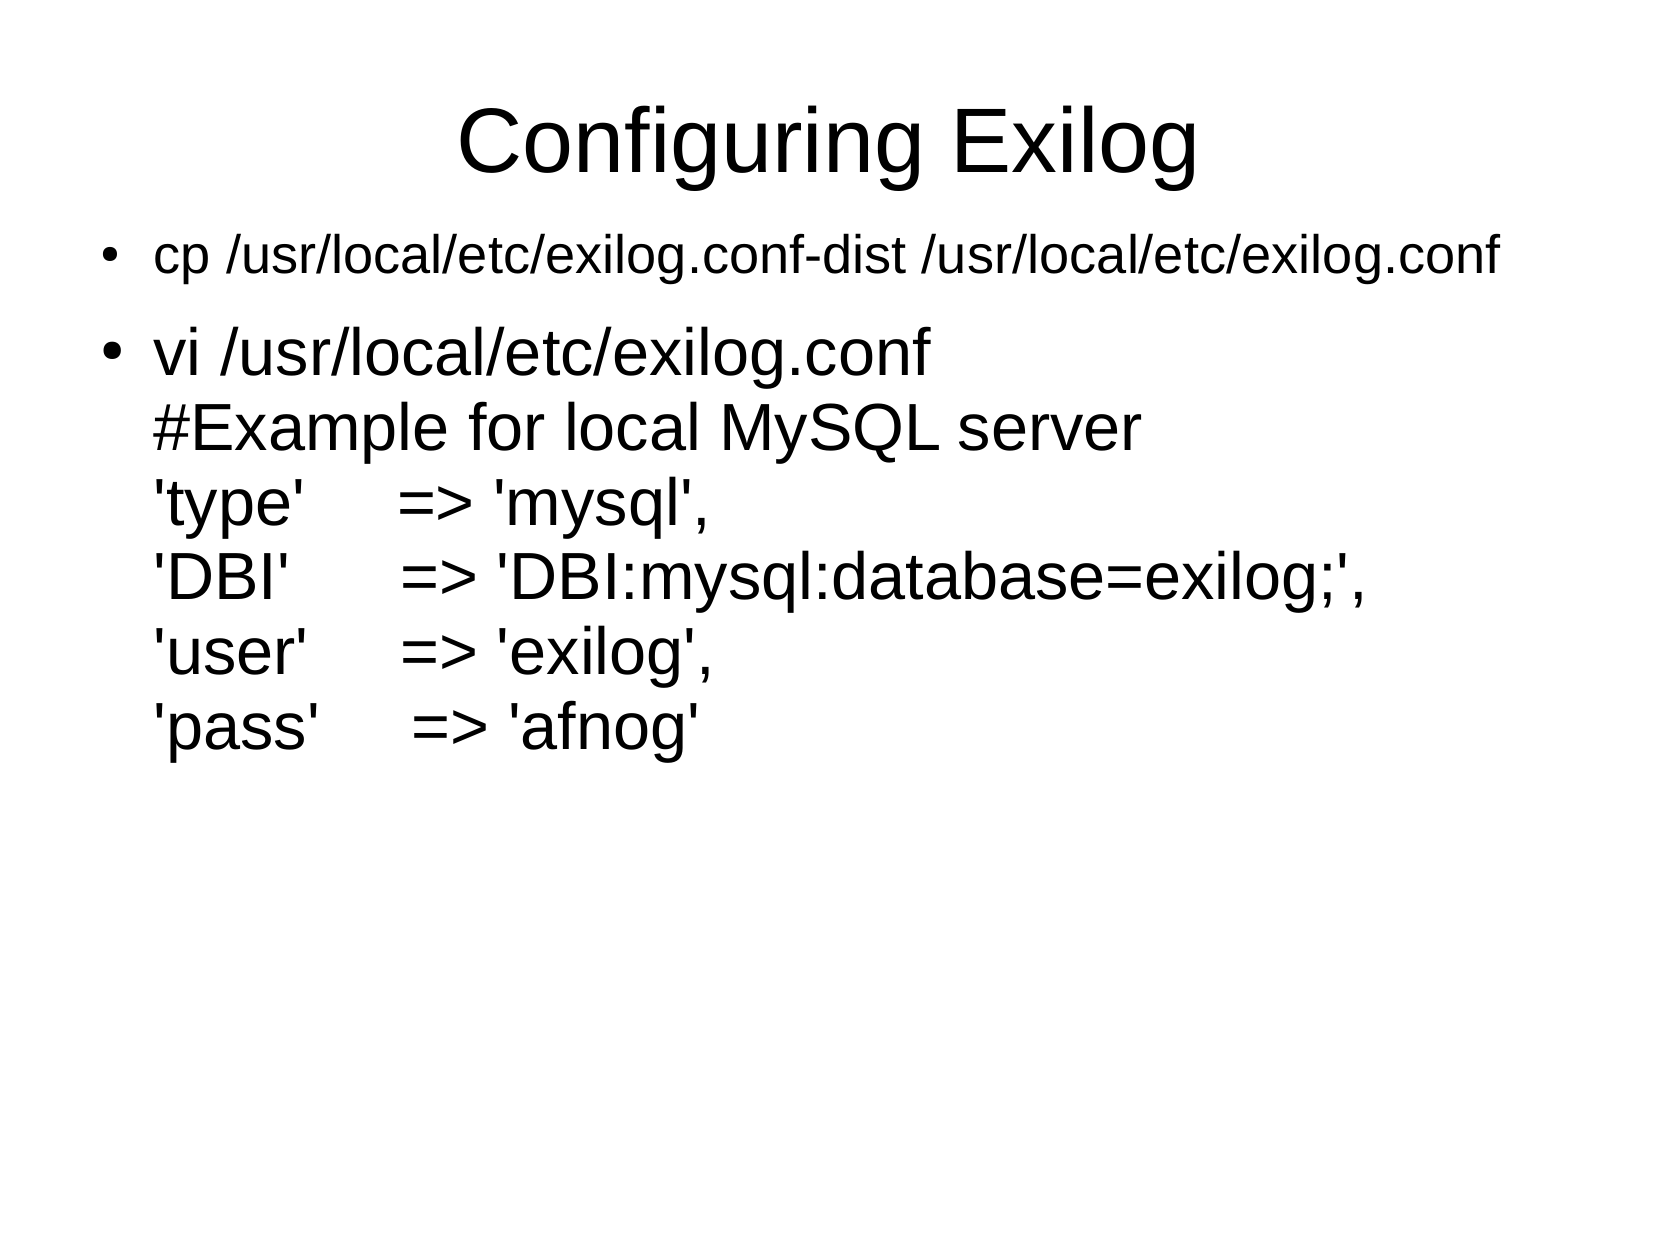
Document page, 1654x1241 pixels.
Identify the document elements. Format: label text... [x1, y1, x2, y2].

title Configuring Exilog [82, 56, 1576, 225]
list cp /usr/local/etc/exilog.conf-dist /usr/local/etc/exilog.conf vi /usr/local/etc/exilog.conf #Example for local MySQL server 'type' => 'mysql', 'DBI' => 'DBI:mysql:database=exilog;', 'user' => 'exilog', 'pass' => 'afnog' [82, 225, 1576, 1241]
